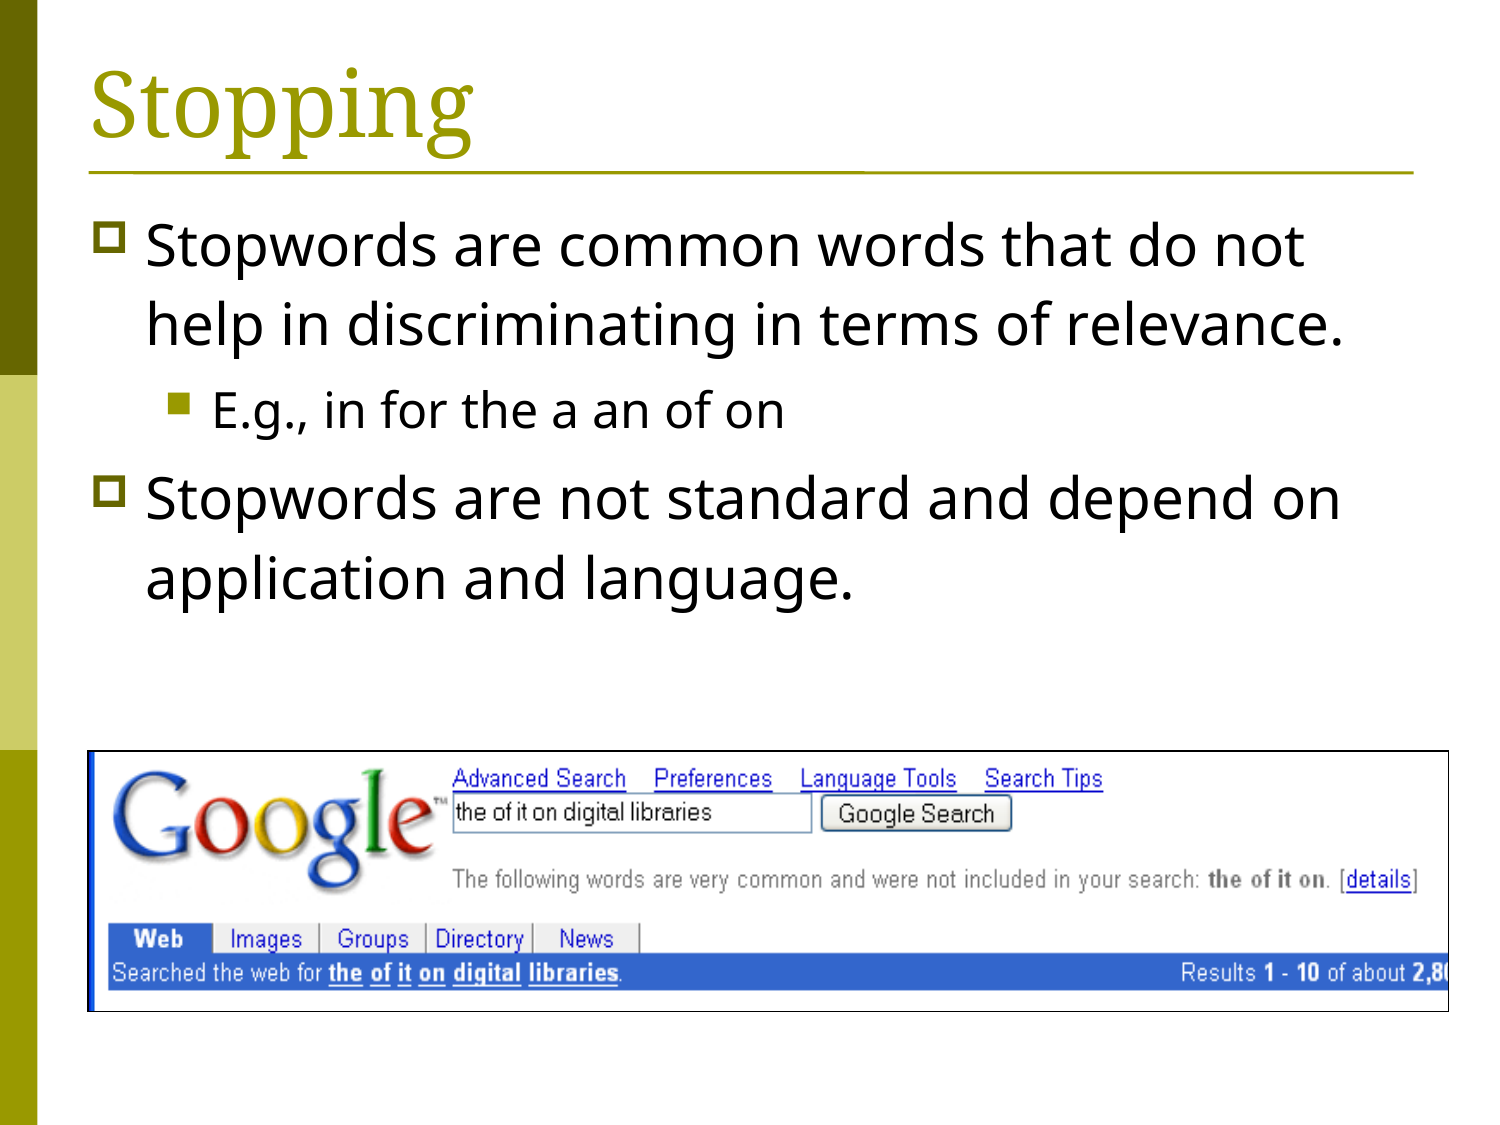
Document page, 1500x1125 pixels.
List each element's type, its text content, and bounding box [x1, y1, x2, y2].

list Stopwords are common words that do not help in discriminating in terms of relevance. E.g., in for the a an of on Stopwords are not standard and depend on application and language. [75, 196, 1447, 764]
title Stopping [75, 45, 1426, 173]
picture [88, 751, 1448, 1011]
